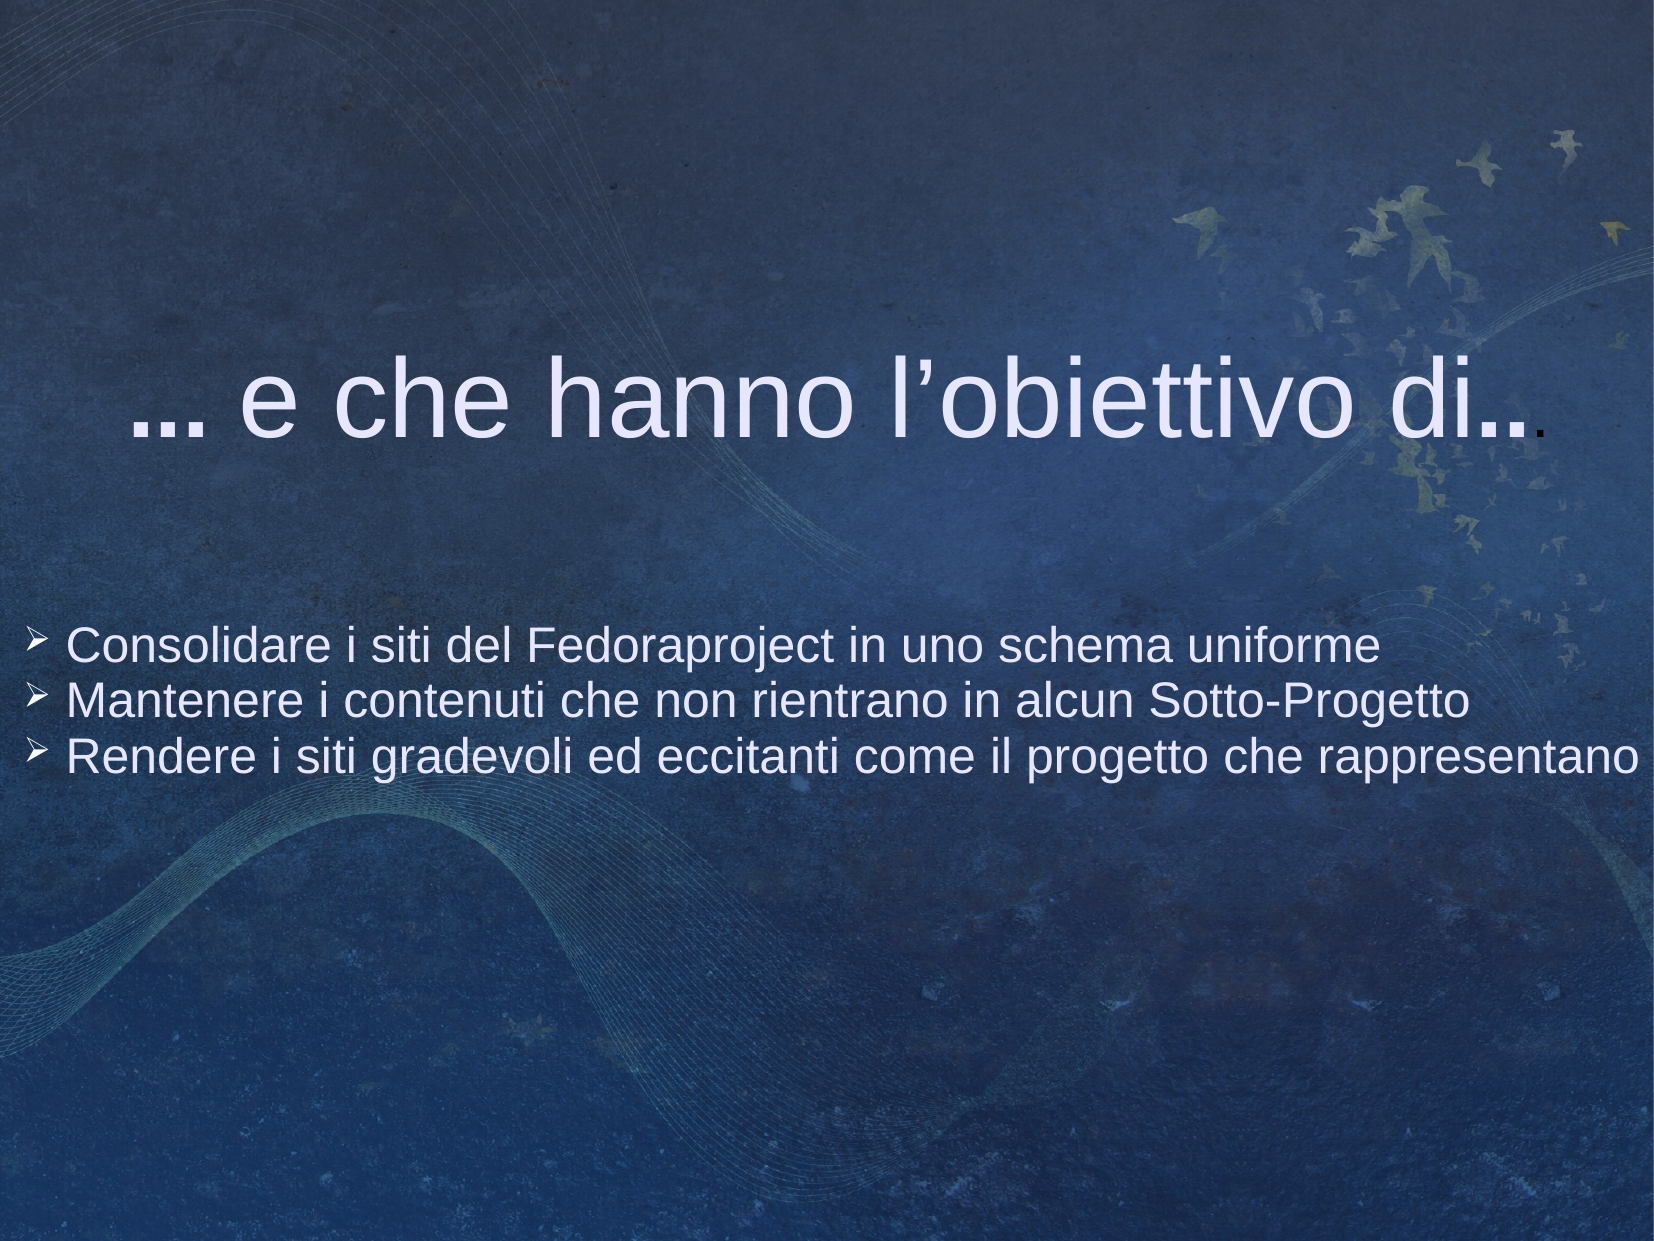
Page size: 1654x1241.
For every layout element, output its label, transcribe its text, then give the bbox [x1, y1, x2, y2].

text_box ... e che hanno l’obiettivo di... Consolidare i siti del Fedoraproject in uno schema uniforme Mantenere i contenuti che non rientrano in alcun Sotto-Progetto Rendere i siti gradevoli ed eccitanti come il progetto che rappresentano [23, 100, 1654, 1015]
picture [0, 0, 1654, 1241]
